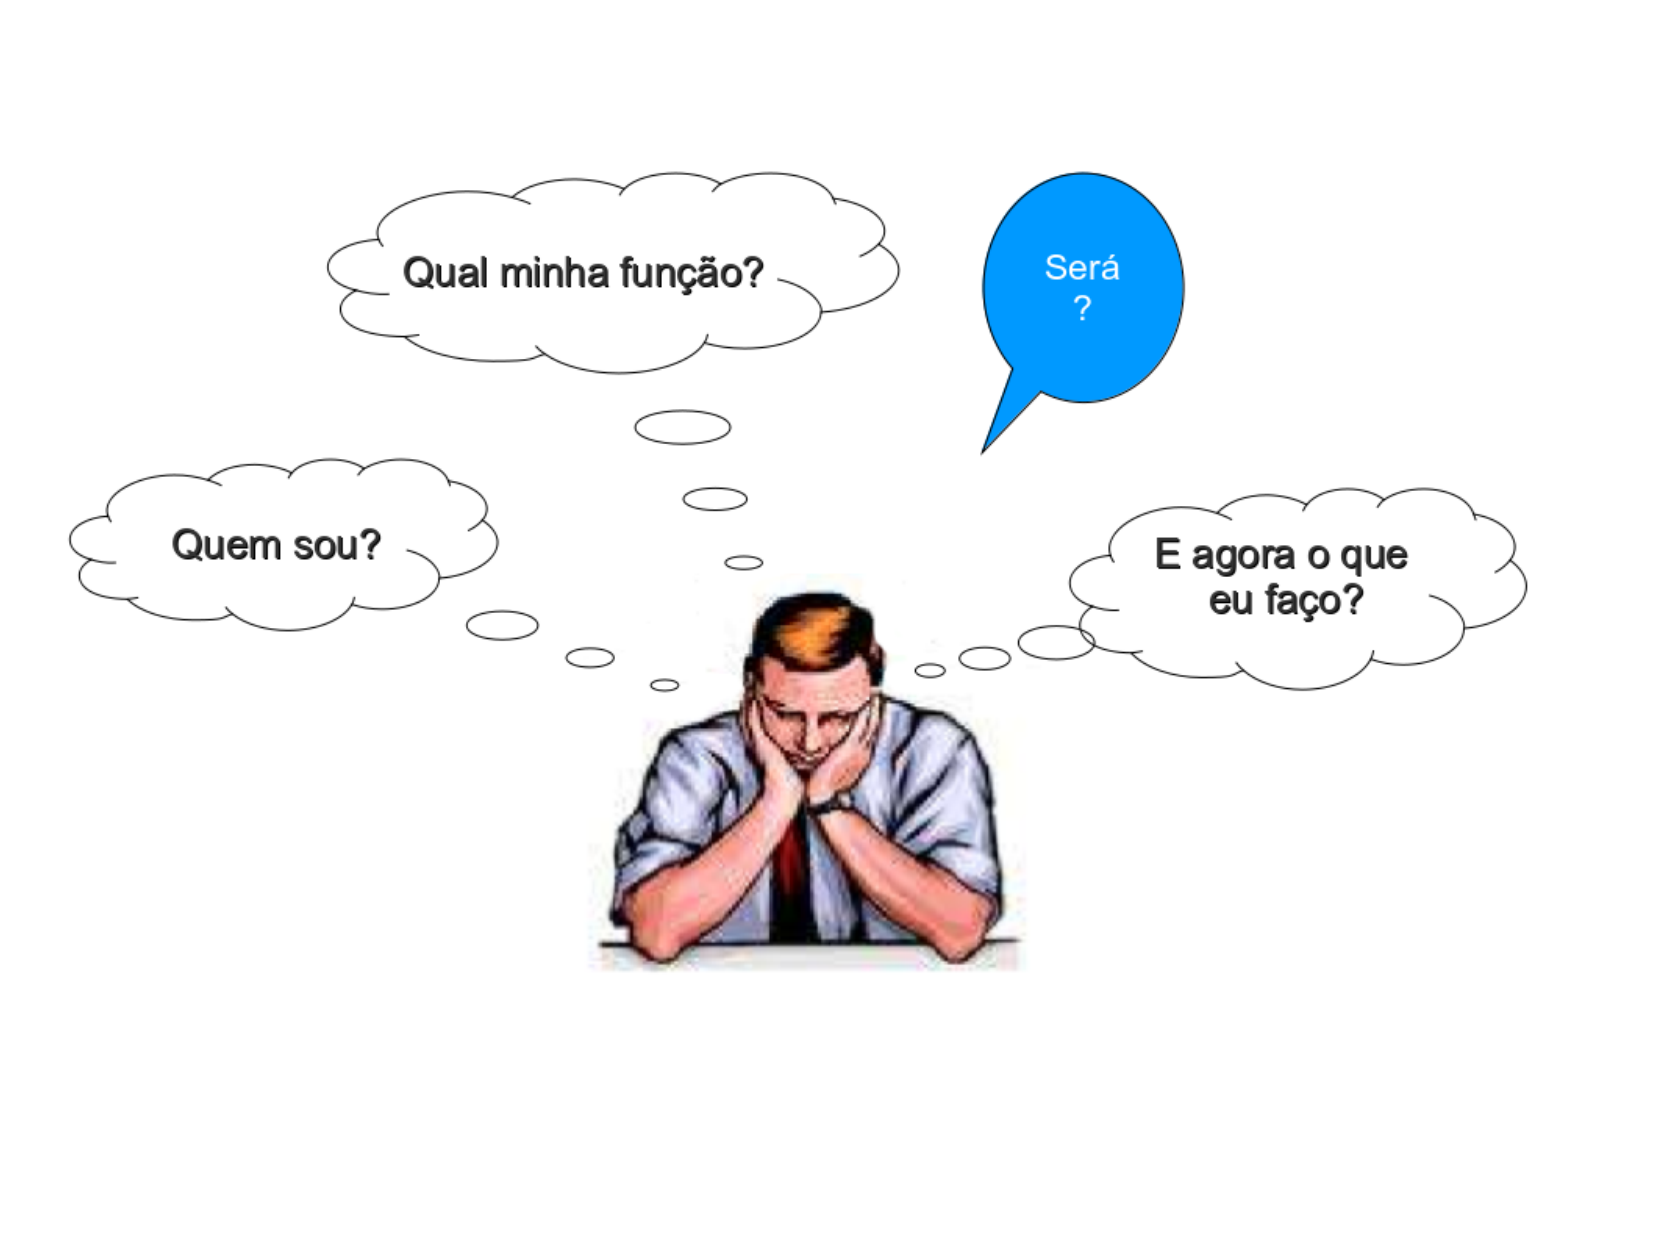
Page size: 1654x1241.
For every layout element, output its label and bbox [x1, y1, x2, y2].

picture [40, 139, 1565, 1004]
